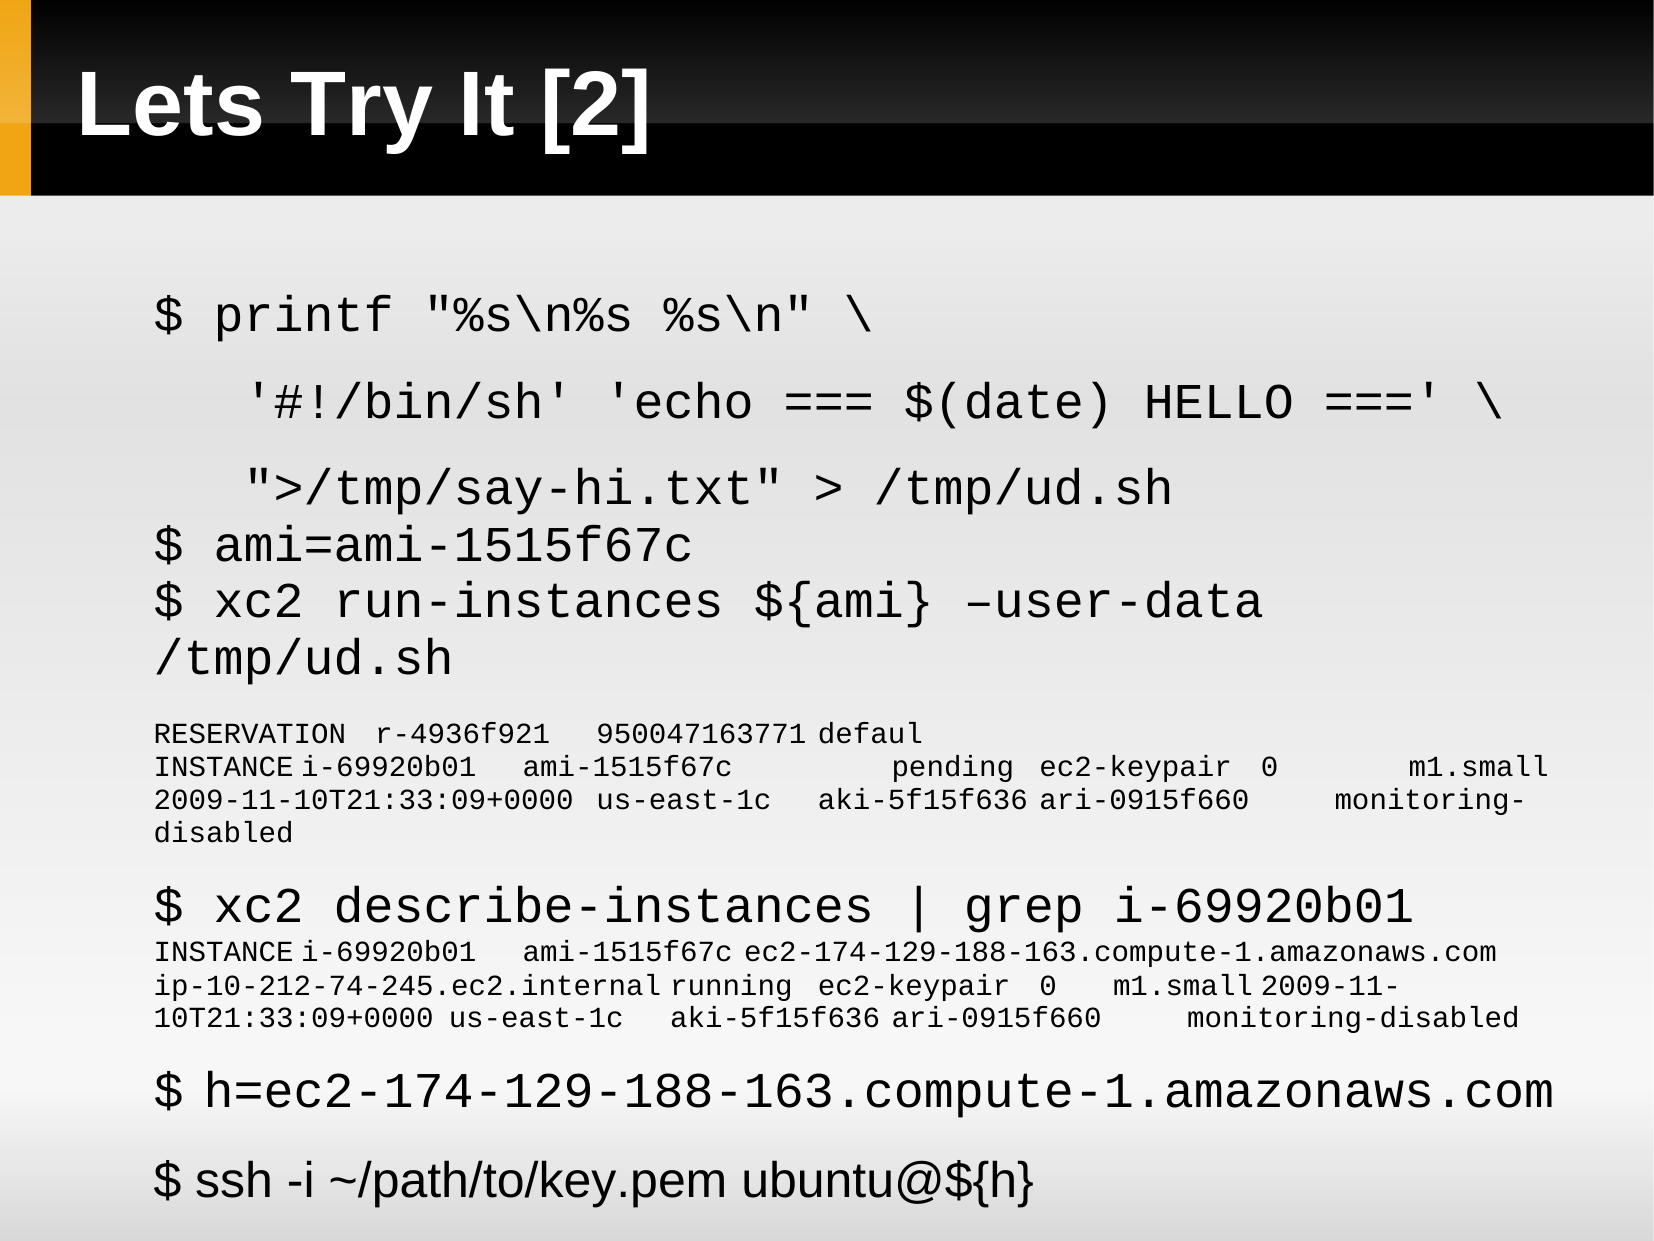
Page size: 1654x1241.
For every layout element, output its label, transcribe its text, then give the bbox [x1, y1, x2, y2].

list $ printf "%s\n%s %s\n" \ '#!/bin/sh' 'echo === $(date) HELLO ===' \ ">/tmp/say-hi.txt" > /tmp/ud.sh $ ami=ami-1515f67c $ xc2 run-instances ${ami} –user-data /tmp/ud.sh RESERVATION r-4936f921 950047163771 defaul INSTANCE i-69920b01 ami-1515f67c pending ec2-keypair 0 m1.small 2009-11-10T21:33:09+0000 us-east-1c aki-5f15f636 ari-0915f660 monitoring-disabled $ xc2 describe-instances | grep i-69920b01 INSTANCE i-69920b01 ami-1515f67c ec2-174-129-188-163.compute-1.amazonaws.com ip-10-212-74-245.ec2.internal running ec2-keypair 0 m1.small 2009-11-10T21:33:09+0000 us-east-1c aki-5f15f636 ari-0915f660 monitoring-disabled $ h=ec2-174-129-188-163.compute-1.amazonaws.com $ ssh -i ~/path/to/key.pem ubuntu@${h} [82, 290, 1571, 1209]
title Lets Try It [2] [76, 7, 1565, 200]
picture [0, 0, 1654, 1241]
